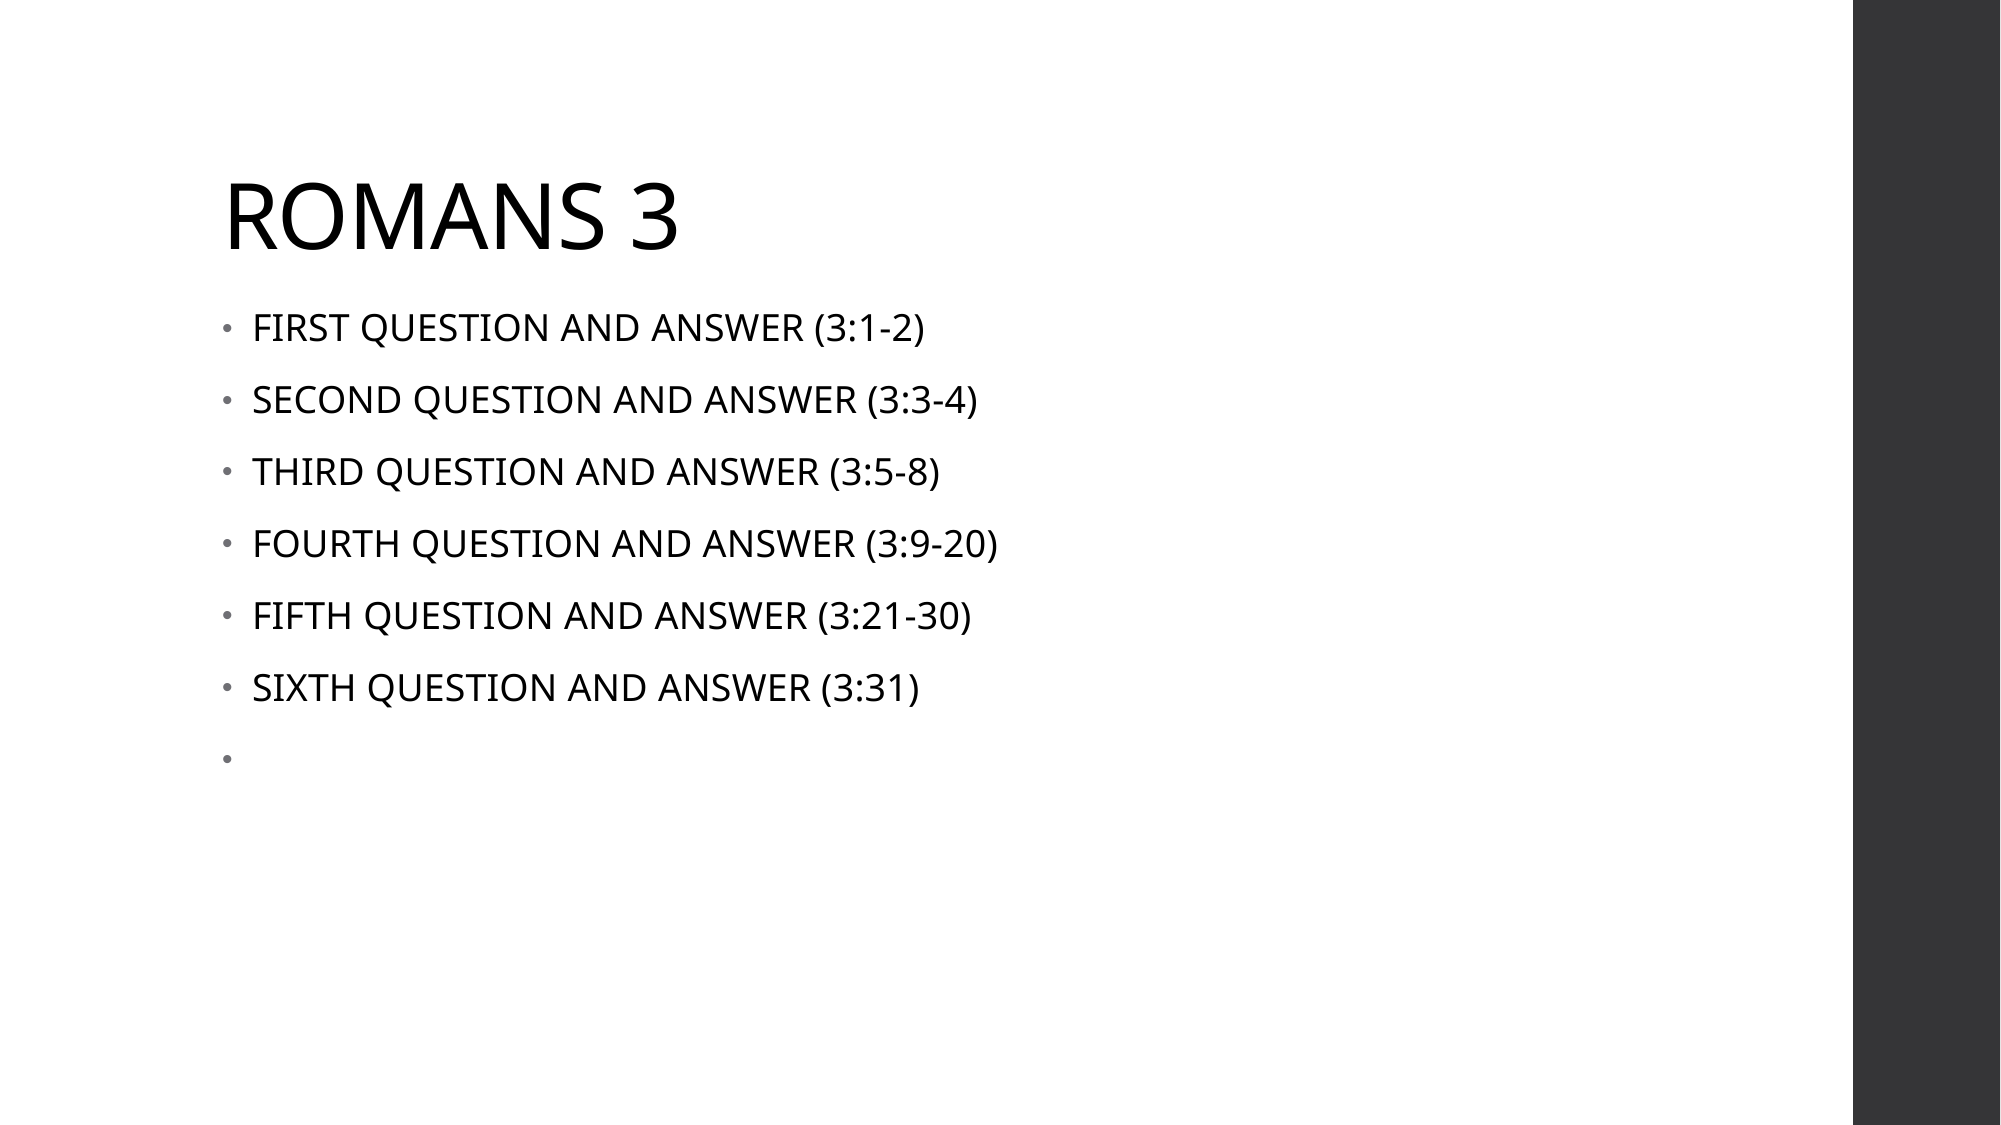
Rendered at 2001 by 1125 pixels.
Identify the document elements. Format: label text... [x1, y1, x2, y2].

list FIRST QUESTION AND ANSWER (3:1-2) SECOND QUESTION AND ANSWER (3:3-4) THIRD QUESTION AND ANSWER (3:5-8) FOURTH QUESTION AND ANSWER (3:9-20) FIFTH QUESTION AND ANSWER (3:21-30) SIXTH QUESTION AND ANSWER (3:31) [206, 299, 1617, 1014]
title ROMANS 3 [206, 60, 1797, 278]
